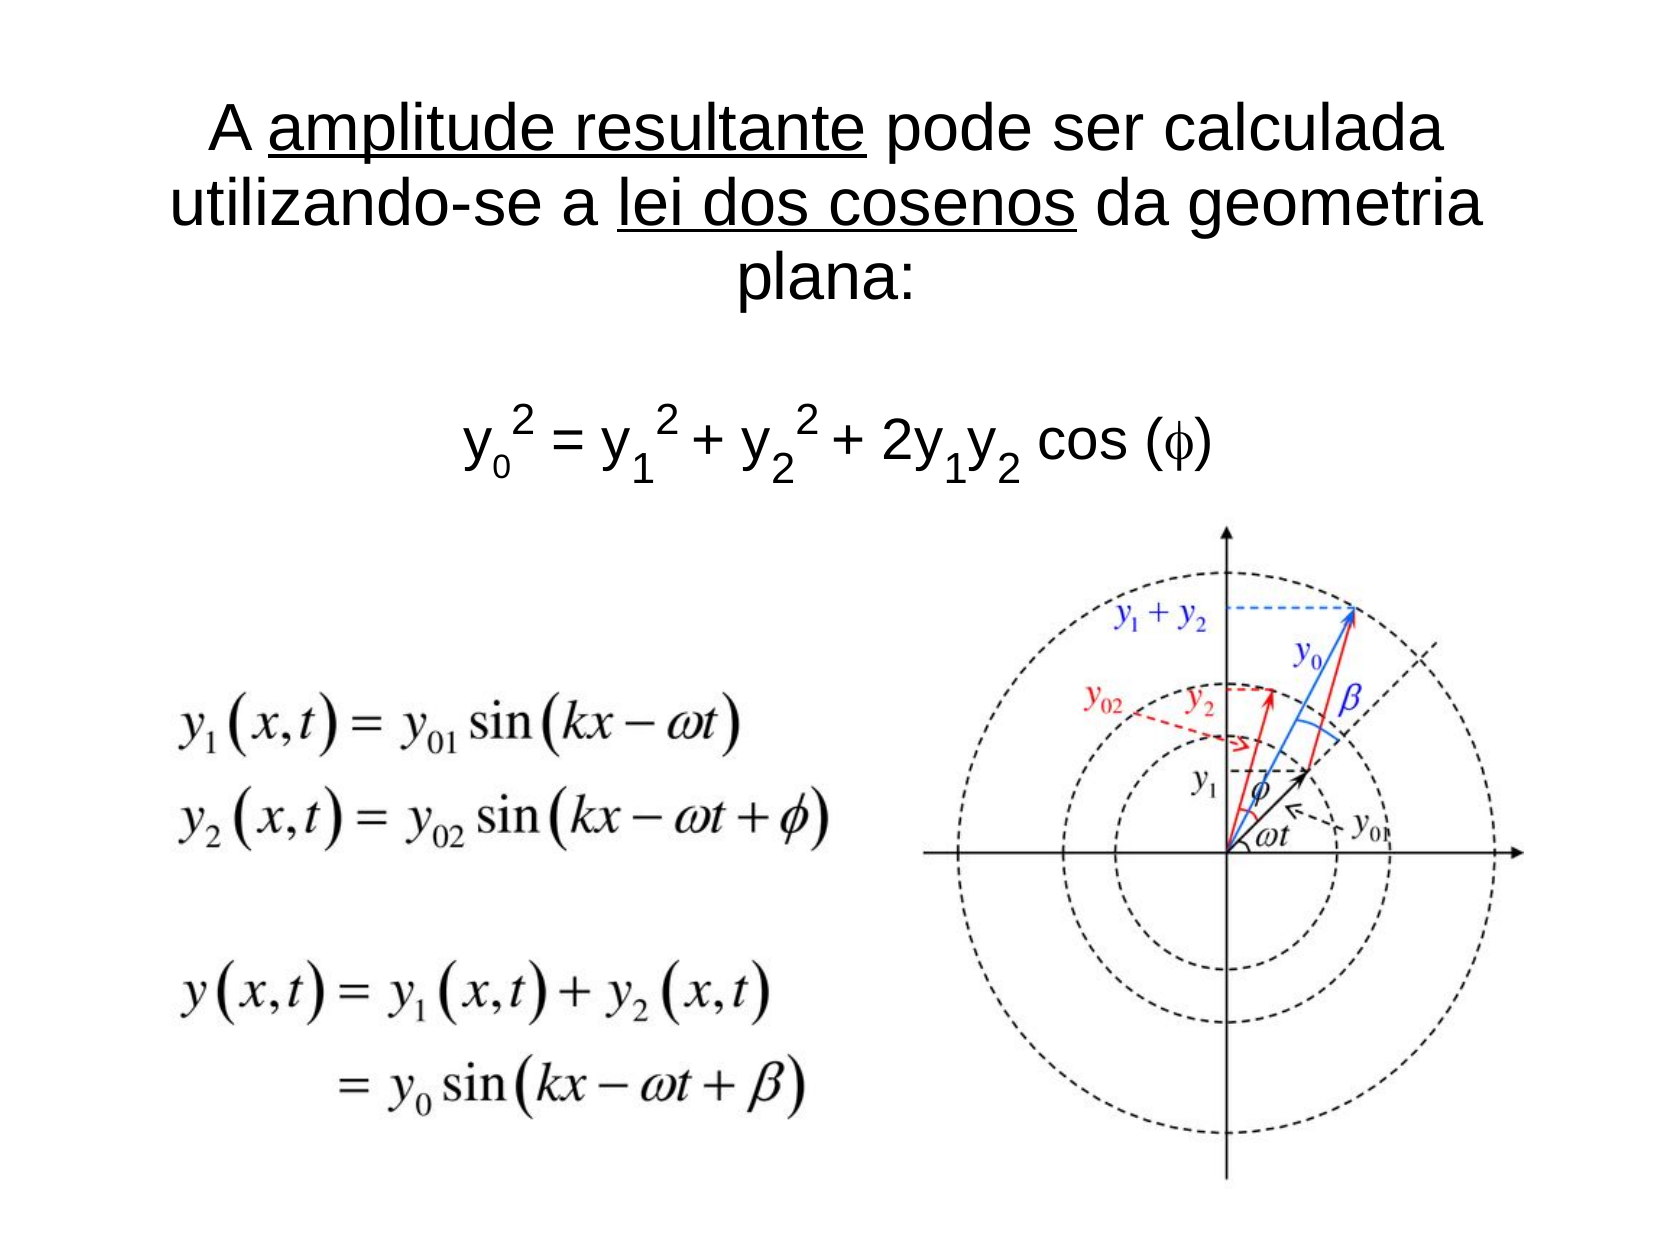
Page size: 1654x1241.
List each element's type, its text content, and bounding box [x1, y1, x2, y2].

picture [140, 496, 1524, 1199]
text_box y02 = y12 + y22 + 2y1y2 cos (f) [377, 383, 1300, 501]
subtitle A amplitude resultante pode ser calculada utilizando-se a lei dos cosenos da geometria plana: [82, 49, 1571, 355]
